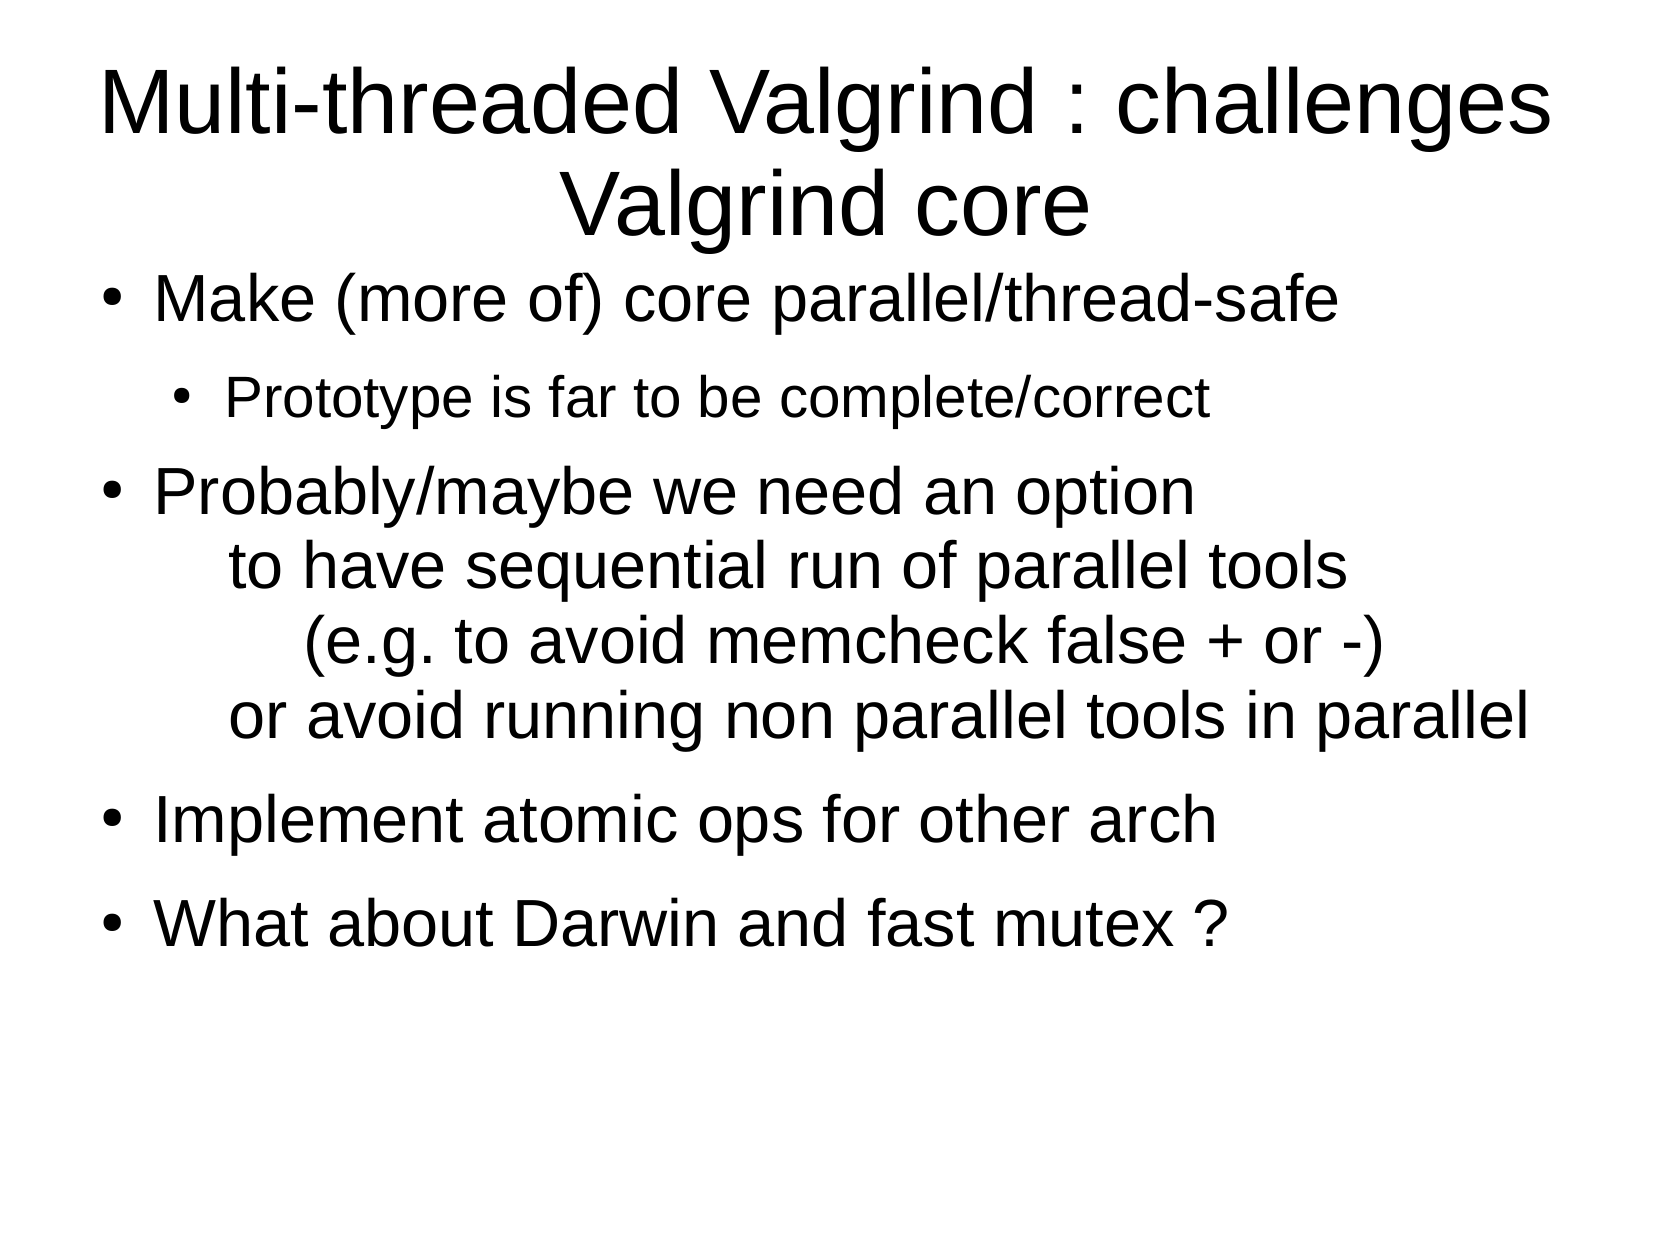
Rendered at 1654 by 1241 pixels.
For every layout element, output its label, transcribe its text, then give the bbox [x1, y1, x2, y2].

list Make (more of) core parallel/thread-safe Prototype is far to be complete/correct Probably/maybe we need an option to have sequential run of parallel tools (e.g. to avoid memcheck false + or -) or avoid running non parallel tools in parallel Implement atomic ops for other arch What about Darwin and fast mutex ? [82, 260, 1571, 1157]
title Multi-threaded Valgrind : challenges Valgrind core [82, 49, 1571, 257]
